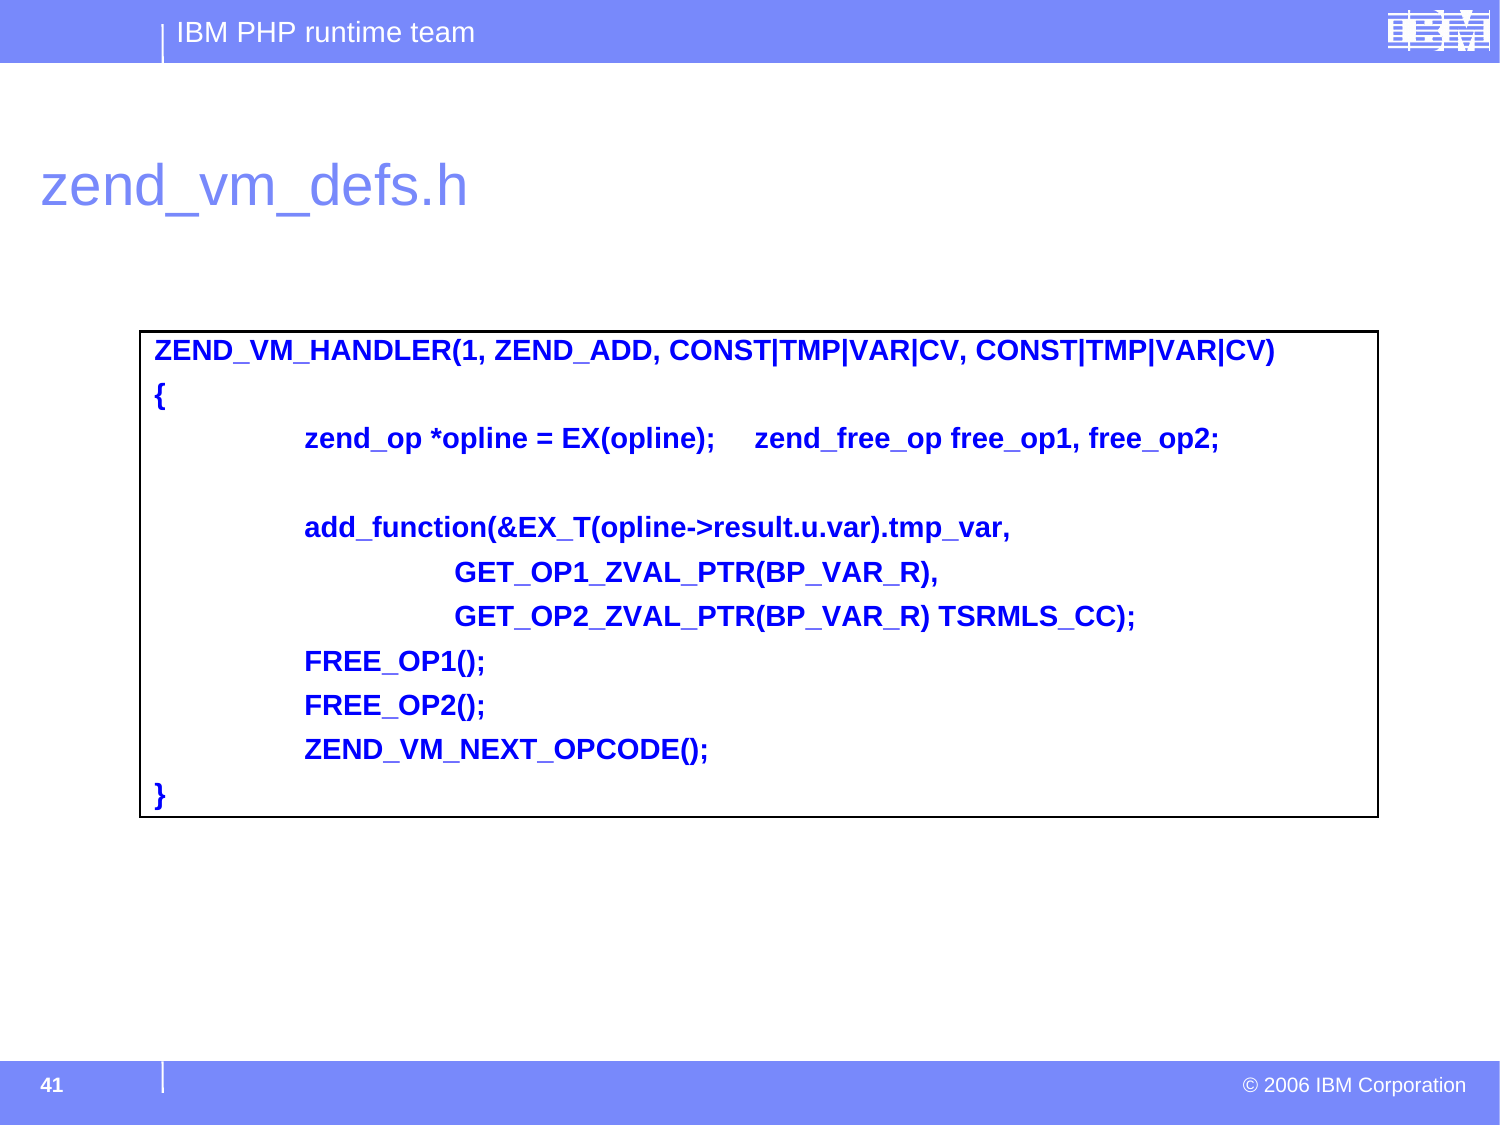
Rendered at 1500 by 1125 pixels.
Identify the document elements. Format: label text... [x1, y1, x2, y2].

text_box ZEND_VM_HANDLER(1, ZEND_ADD, CONST|TMP|VAR|CV, CONST|TMP|VAR|CV)‏ { zend_op *opline = EX(opline); zend_free_op free_op1, free_op2; add_function(&EX_T(opline->result.u.var).tmp_var, GET_OP1_ZVAL_PTR(BP_VAR_R), GET_OP2_ZVAL_PTR(BP_VAR_R) TSRMLS_CC); FREE_OP1(); FREE_OP2(); ZEND_VM_NEXT_OPCODE(); } [139, 331, 1378, 818]
title zend_vm_defs.h [25, 123, 1378, 225]
